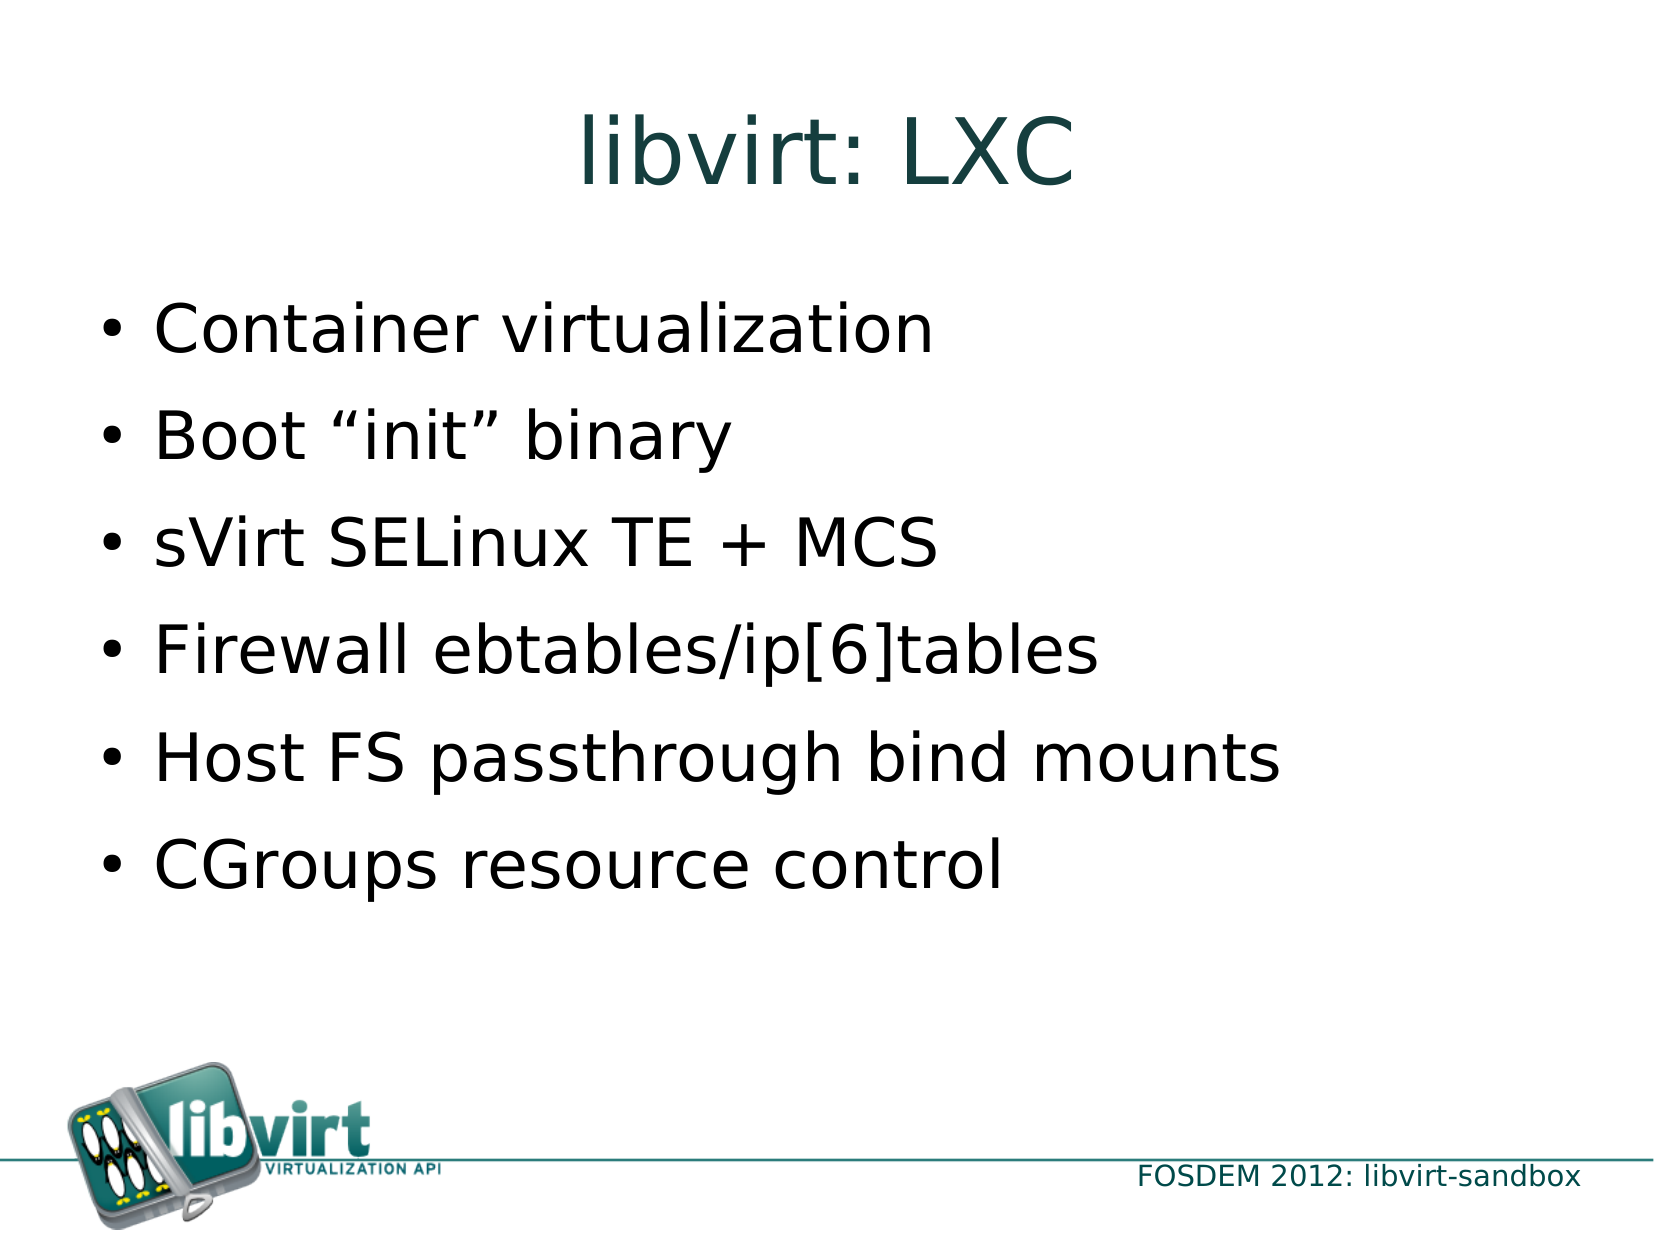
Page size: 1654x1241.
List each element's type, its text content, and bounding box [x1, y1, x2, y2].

title libvirt: LXC [82, 49, 1571, 257]
text_box FOSDEM 2012: libvirt-sandbox [1122, 1151, 1654, 1211]
list Container virtualization Boot “init” binary sVirt SELinux TE + MCS Firewall ebtables/ip[6]tables Host FS passthrough bind mounts CGroups resource control [82, 290, 1571, 1062]
picture [0, 1062, 1654, 1230]
